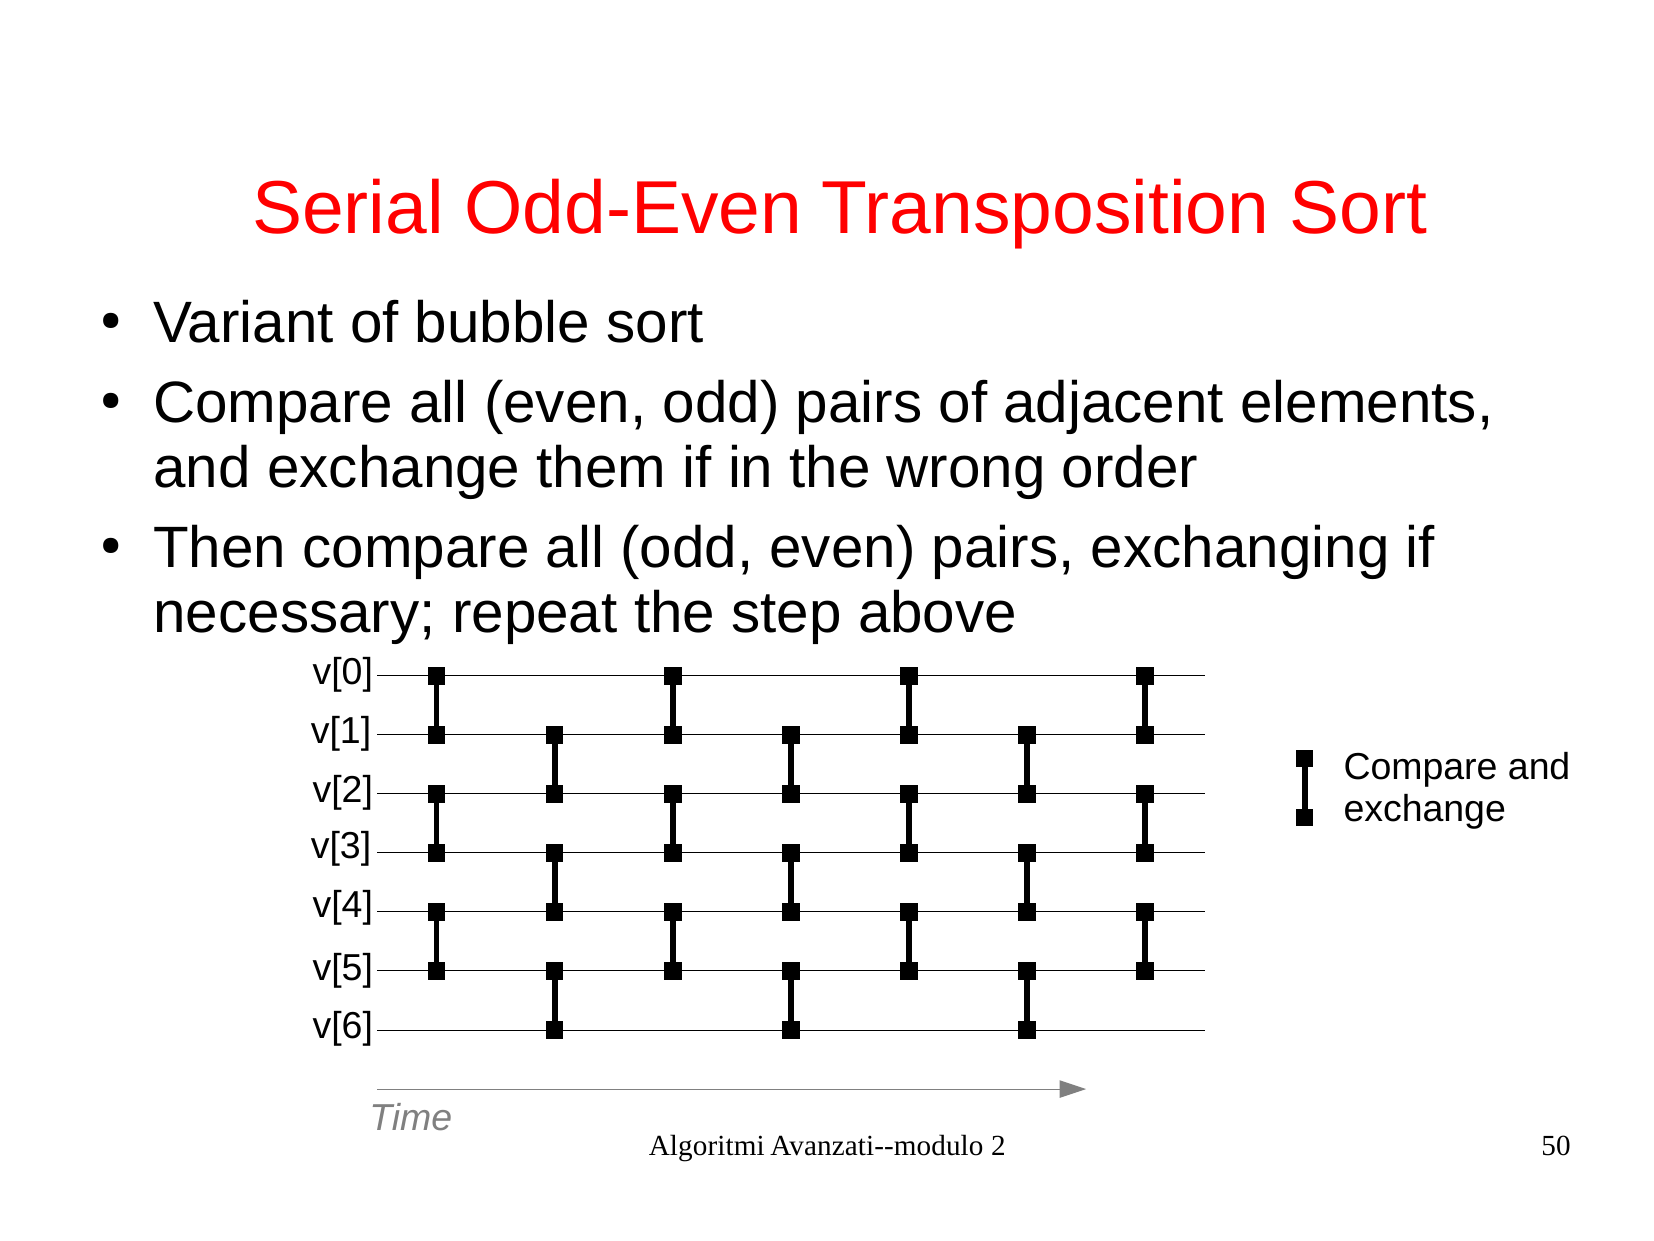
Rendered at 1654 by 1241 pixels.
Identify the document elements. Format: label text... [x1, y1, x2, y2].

text_box v[2] [294, 758, 391, 822]
text_box Compare and exchange [1326, 734, 1589, 840]
text_box v[4] [294, 872, 391, 935]
text_box v[3] [293, 813, 390, 877]
text_box v[5] [294, 935, 391, 994]
text_box Time [354, 1089, 468, 1146]
title Serial Odd-Even Transposition Sort [82, 49, 1571, 257]
text_box v[1] [293, 699, 390, 763]
text_box v[6] [294, 994, 391, 1058]
list Variant of bubble sort Compare all (even, odd) pairs of adjacent elements, and exchange them if in the wrong order Then compare all (odd, even) pairs, exchanging if necessary; repeat the step above [82, 290, 1571, 1109]
text_box v[0] [294, 640, 391, 703]
